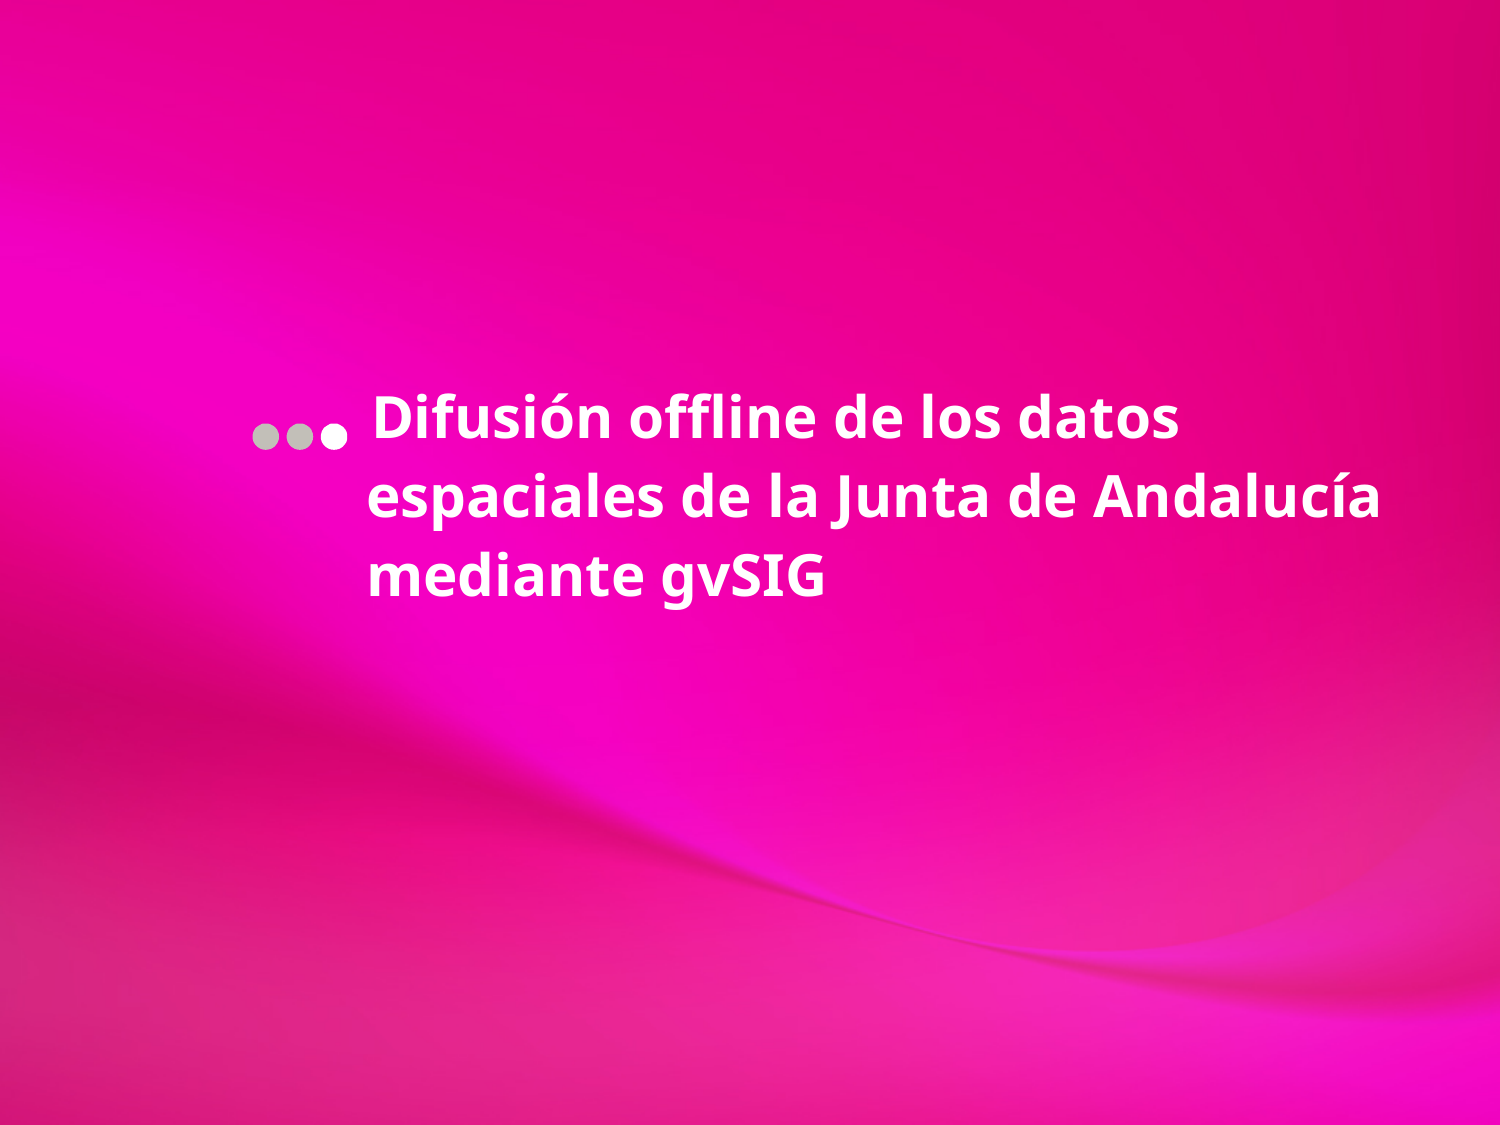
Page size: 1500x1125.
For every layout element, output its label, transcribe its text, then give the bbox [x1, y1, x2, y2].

title Difusión offline de los datos espaciales de la Junta de Andalucía mediante gvSIG [295, 357, 1447, 712]
picture [0, 0, 1500, 1125]
